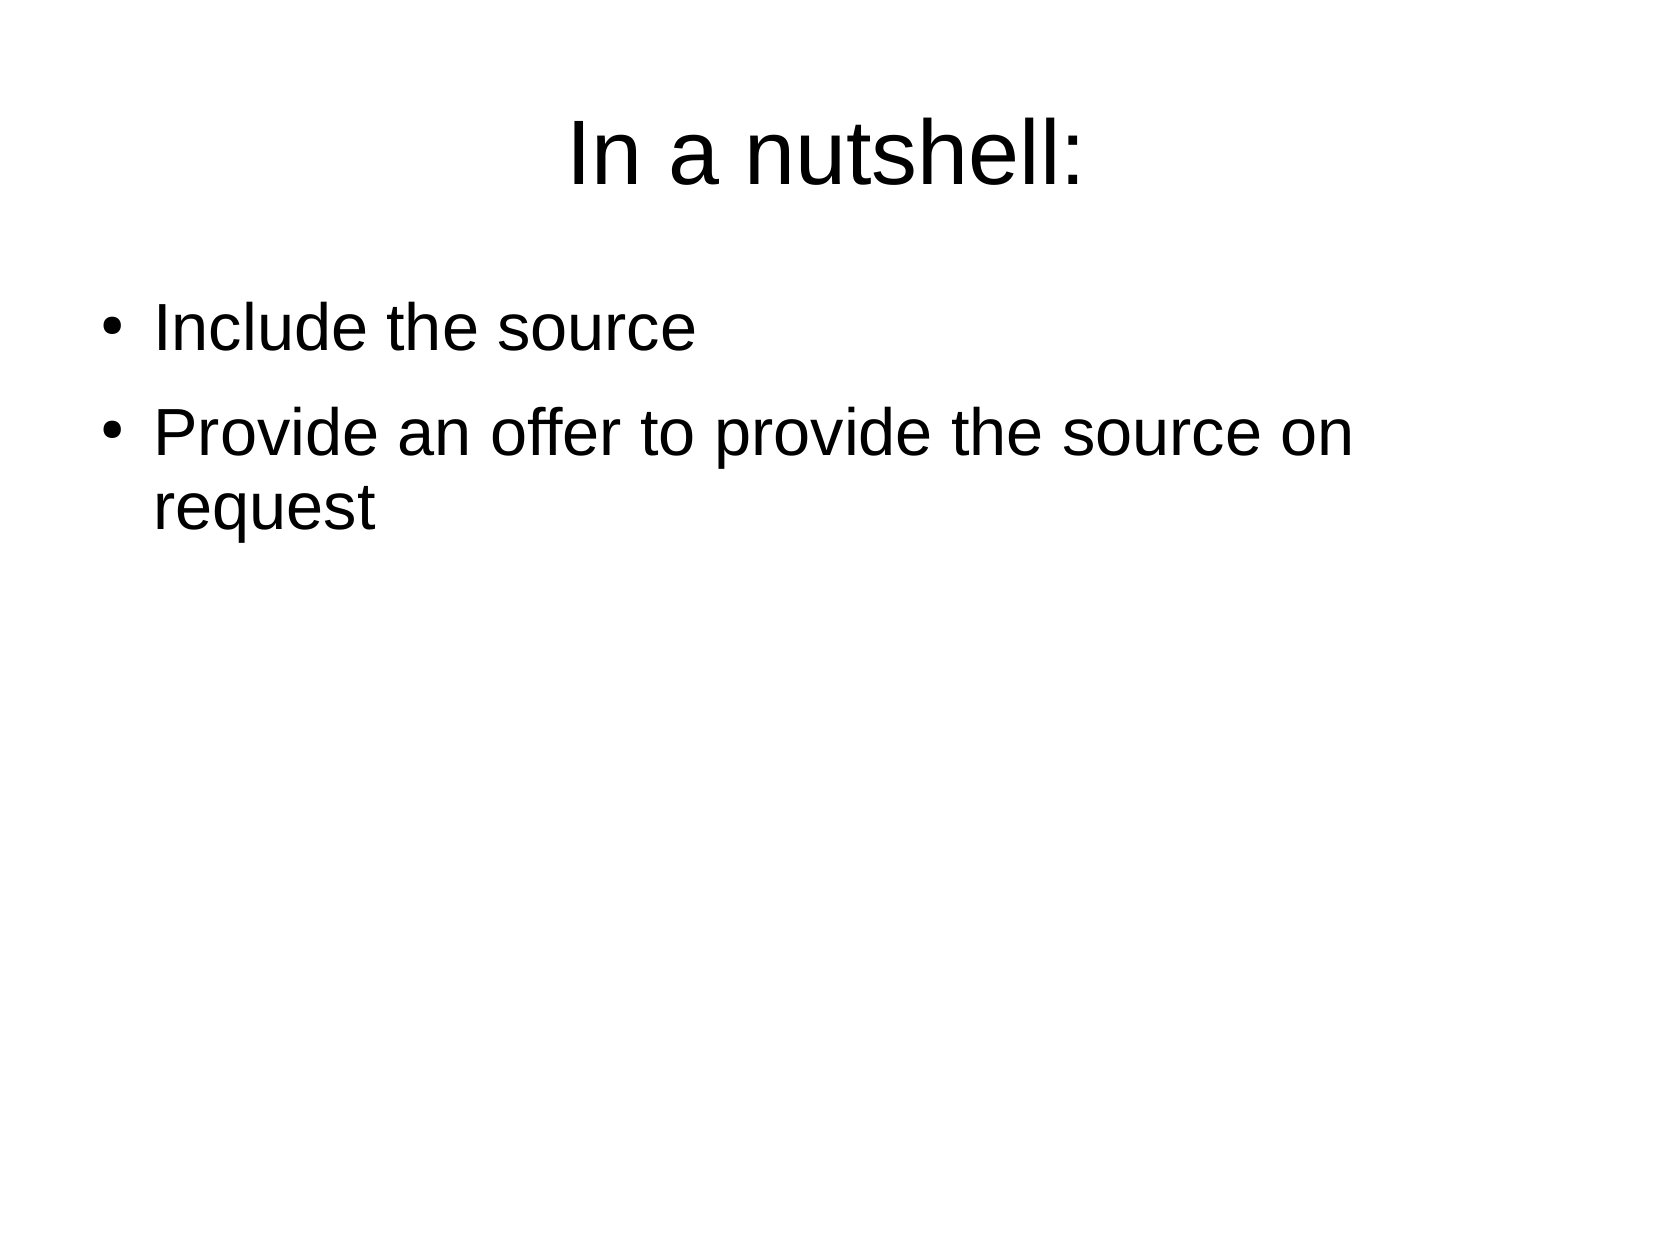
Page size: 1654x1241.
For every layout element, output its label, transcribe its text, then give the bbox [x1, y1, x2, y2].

list Include the source Provide an offer to provide the source on request [82, 290, 1571, 1109]
title In a nutshell: [82, 49, 1571, 257]
